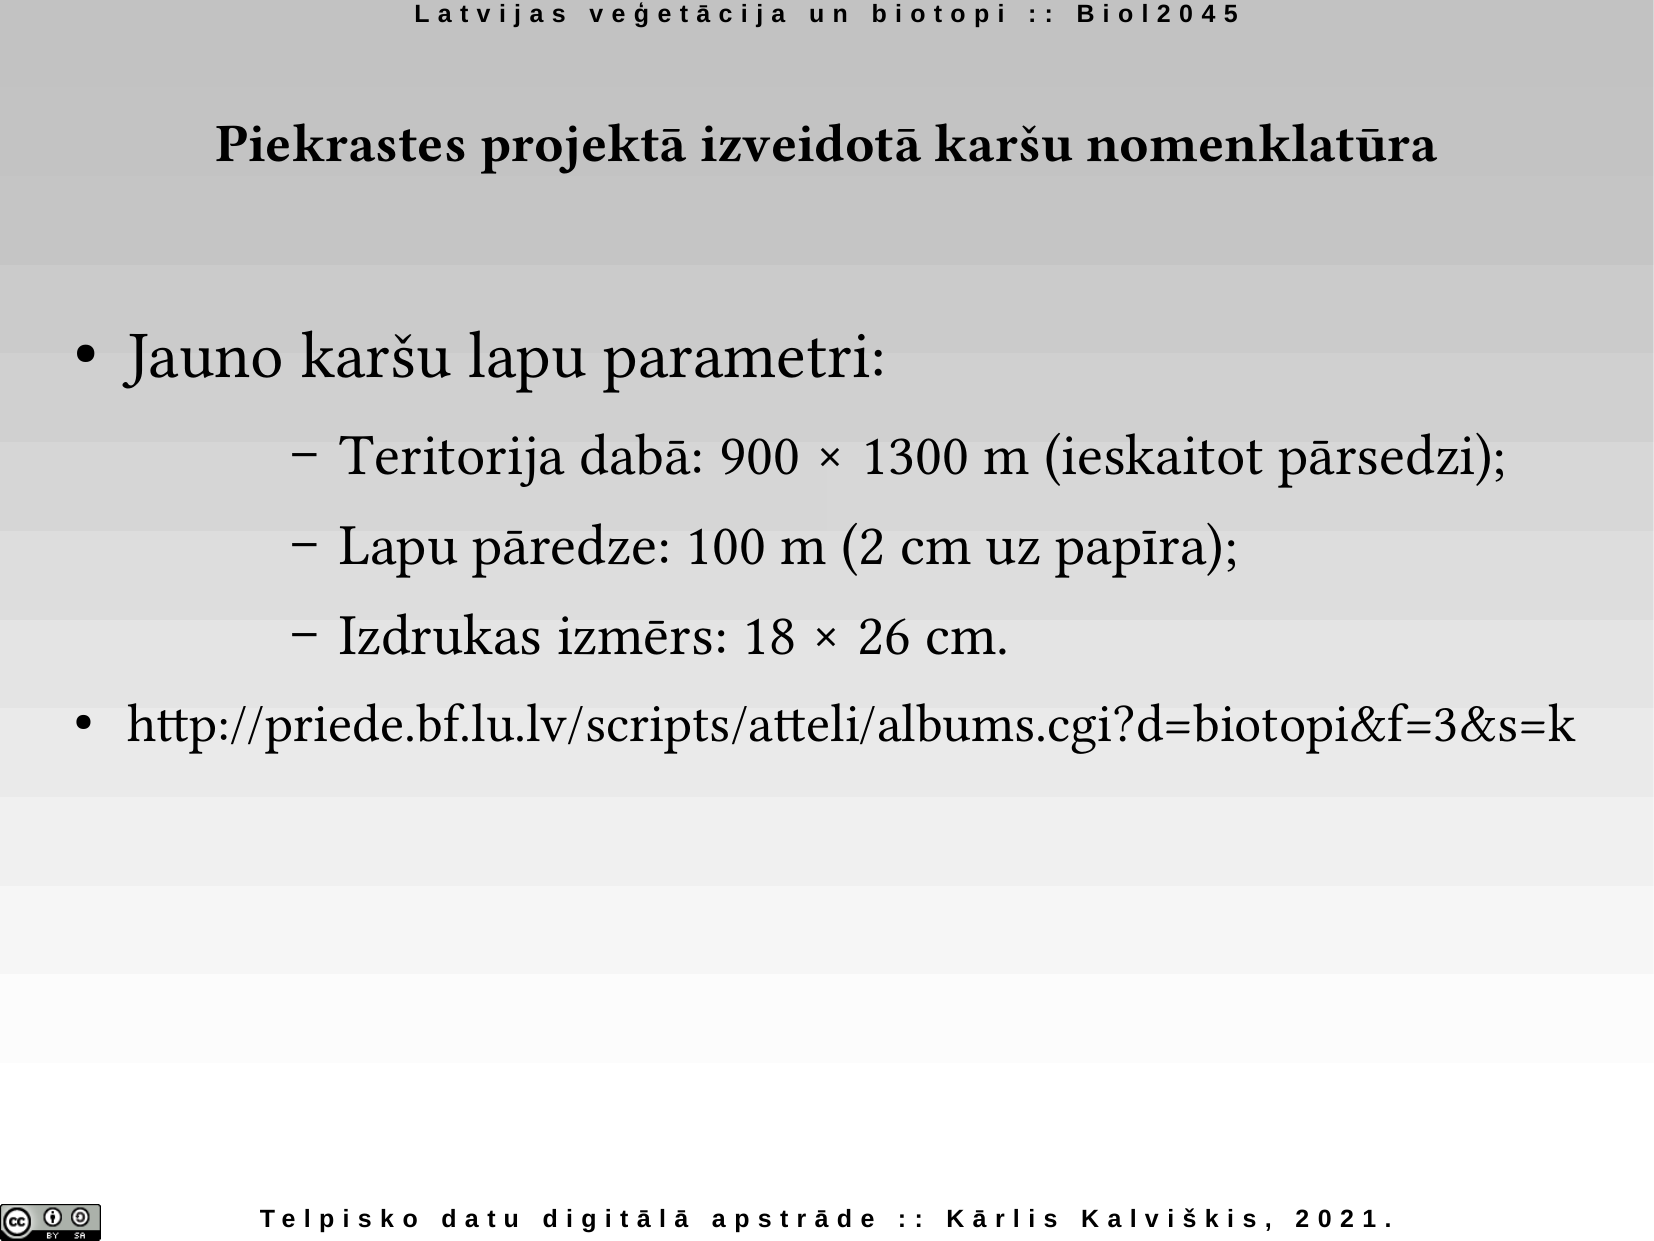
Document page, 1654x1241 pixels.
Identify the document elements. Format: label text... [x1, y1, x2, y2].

picture [0, 287, 1654, 1241]
title Piekrastes projektā izveidotā karšu nomenklatūra [0, 1, 1654, 287]
list Jauno karšu lapu parametri: Teritorija dabā: 900 × 1300 m (ieskaitot pārsedzi); Lapu pāredze: 100 m (2 cm uz papīra); Izdrukas izmērs: 18 × 26 cm. http://priede.bf.lu.lv/scripts/atteli/albums.cgi?d=biotopi&f=3&s=k [56, 317, 1600, 1175]
